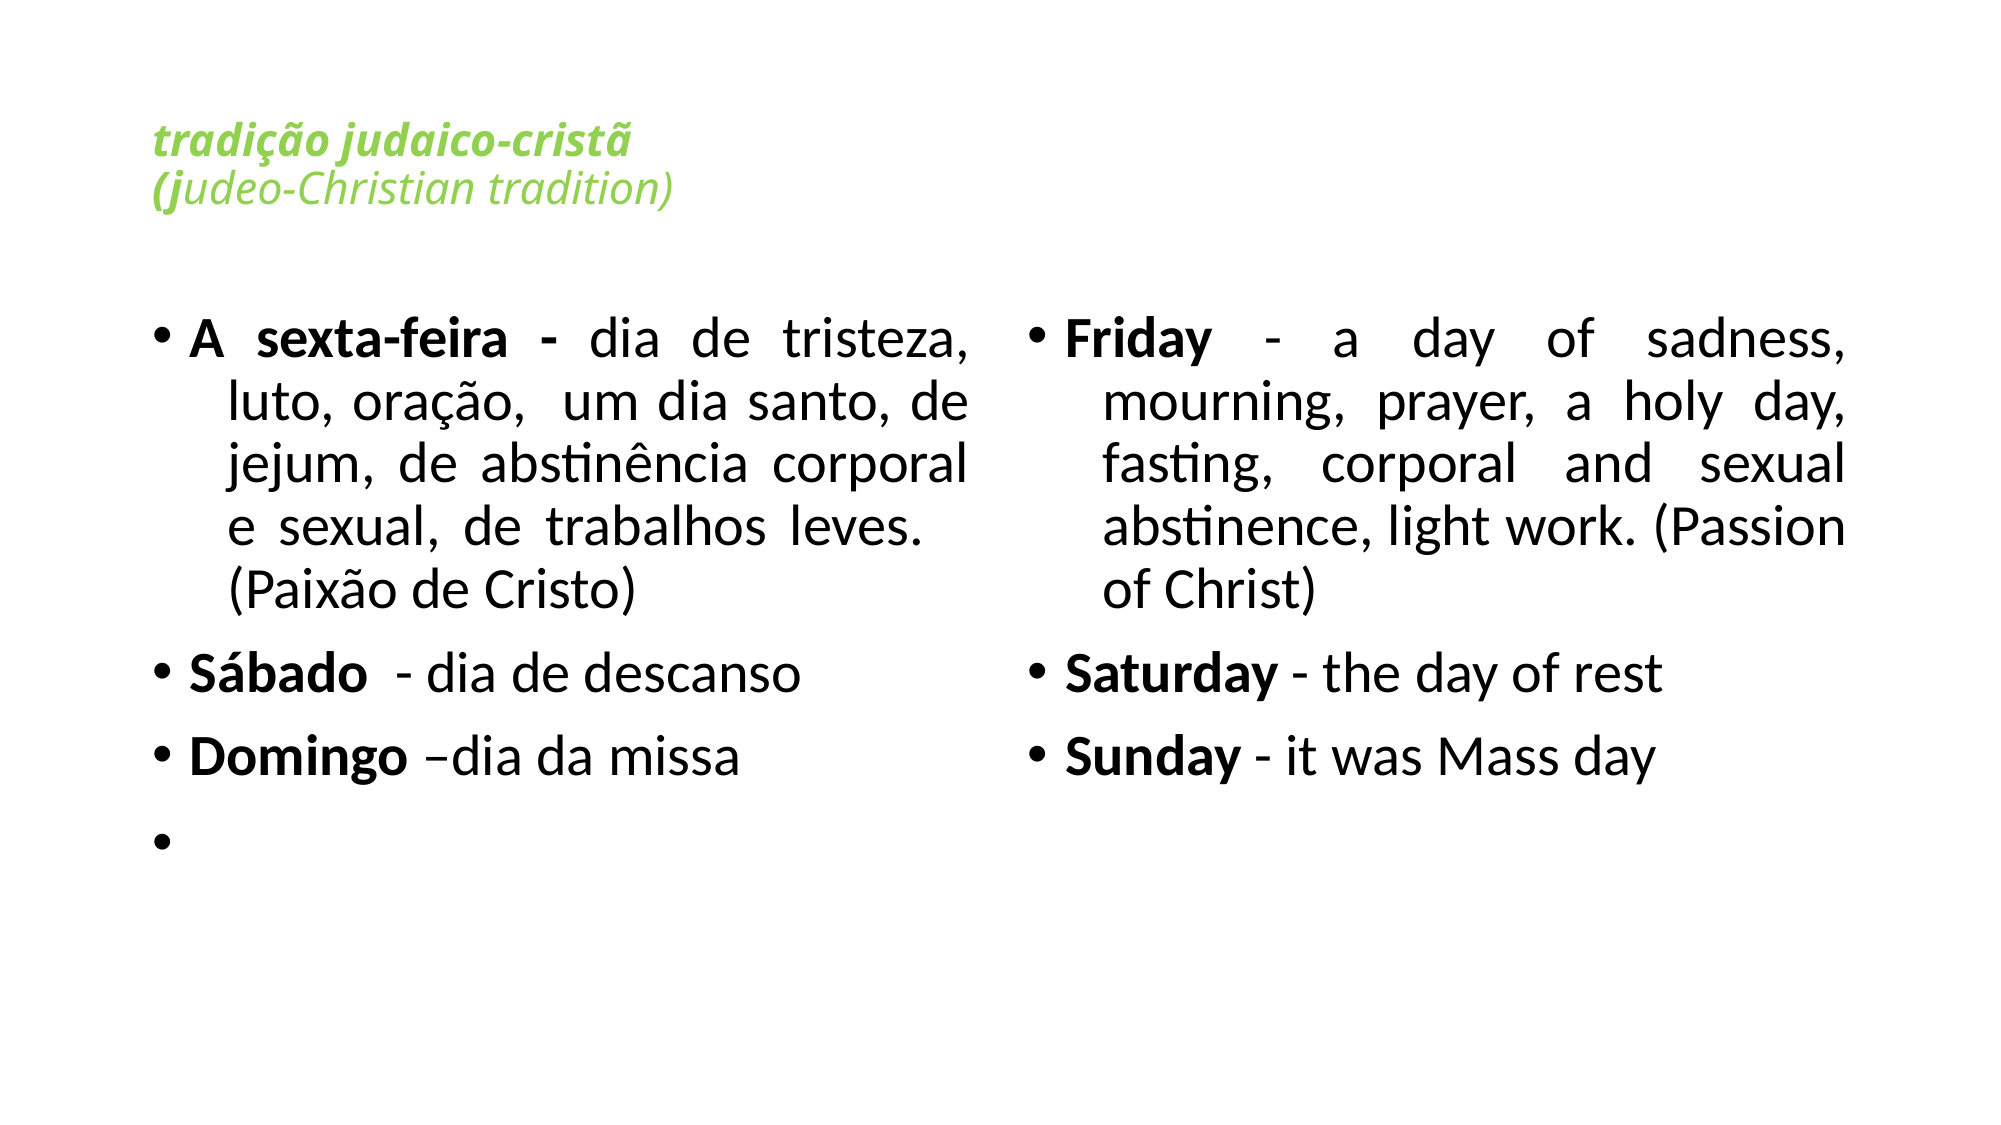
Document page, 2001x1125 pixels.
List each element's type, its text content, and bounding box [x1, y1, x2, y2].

title tradição judaico-cristã (judeo-Christian tradition) [137, 59, 1863, 278]
list Friday - a day of sadness, mourning, prayer, a holy day, fasting, corporal and sexual abstinence, light work. (Passion of Christ) Saturday - the day of rest Sunday - it was Mass day [1012, 299, 1863, 1014]
list A sexta-feira - dia de tristeza, luto, oração, um dia santo, de jejum, de abstinência corporal e sexual, de trabalhos leves. (Paixão de Cristo) Sábado - dia de descanso Domingo –dia da missa [137, 299, 988, 1014]
